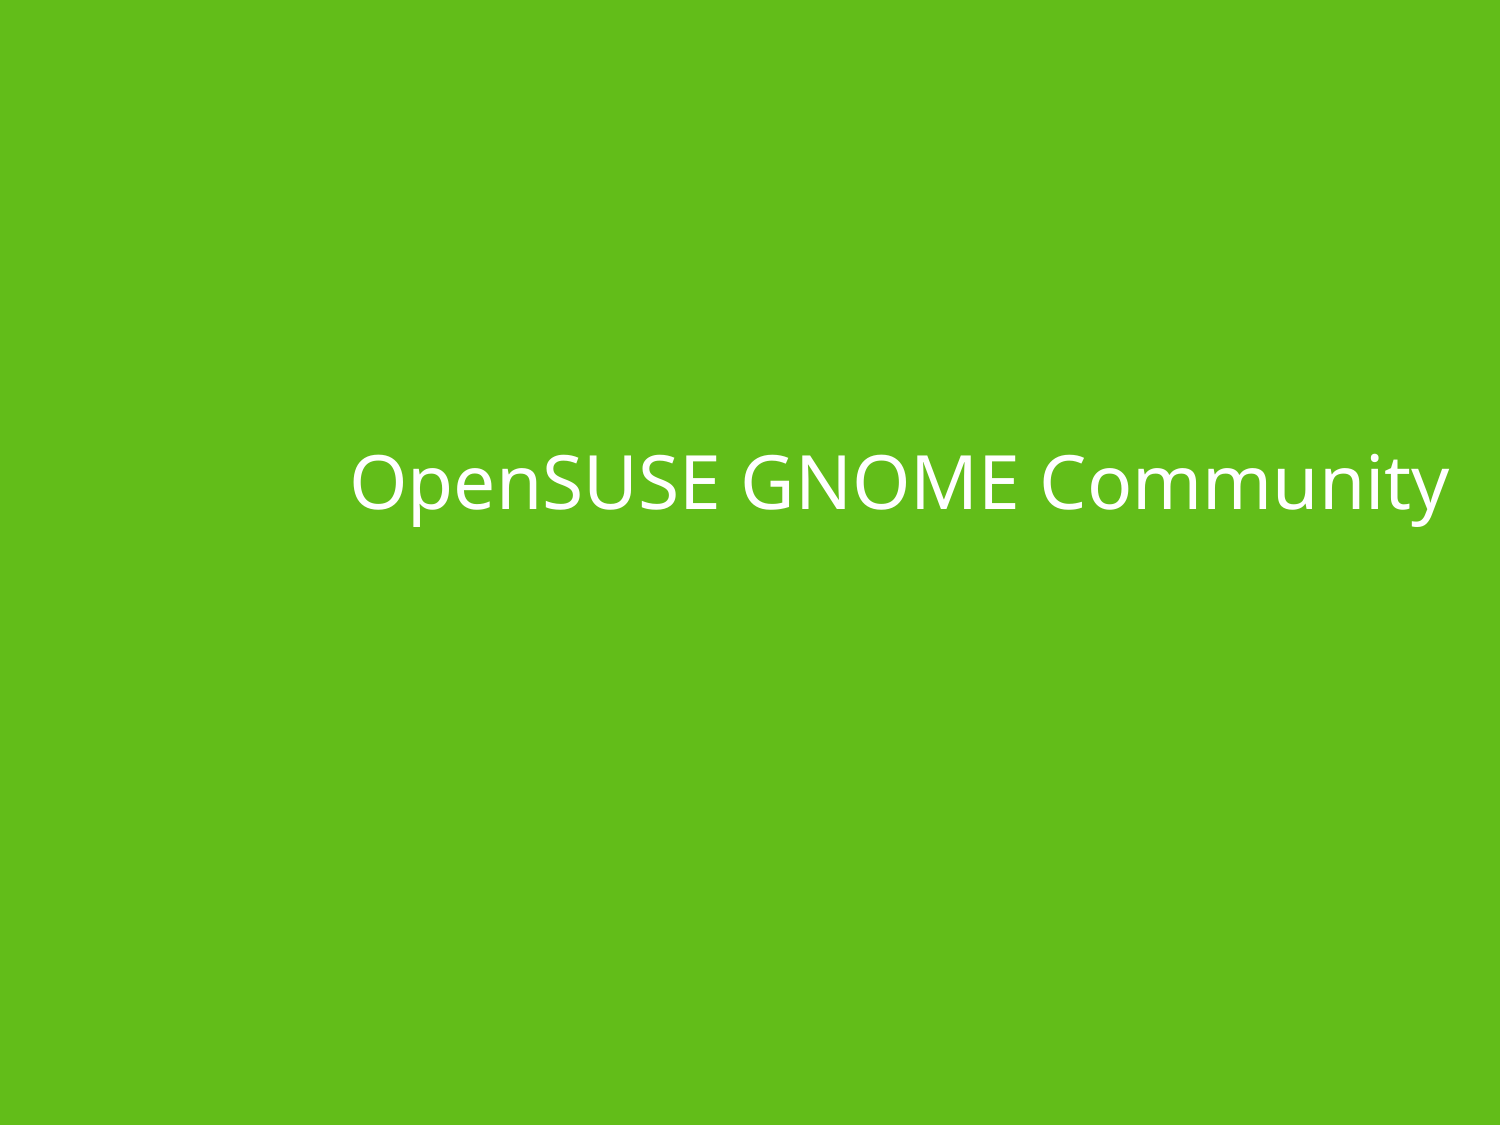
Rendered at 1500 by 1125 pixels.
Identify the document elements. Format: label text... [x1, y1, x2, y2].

title OpenSUSE GNOME Community [245, 386, 1451, 575]
